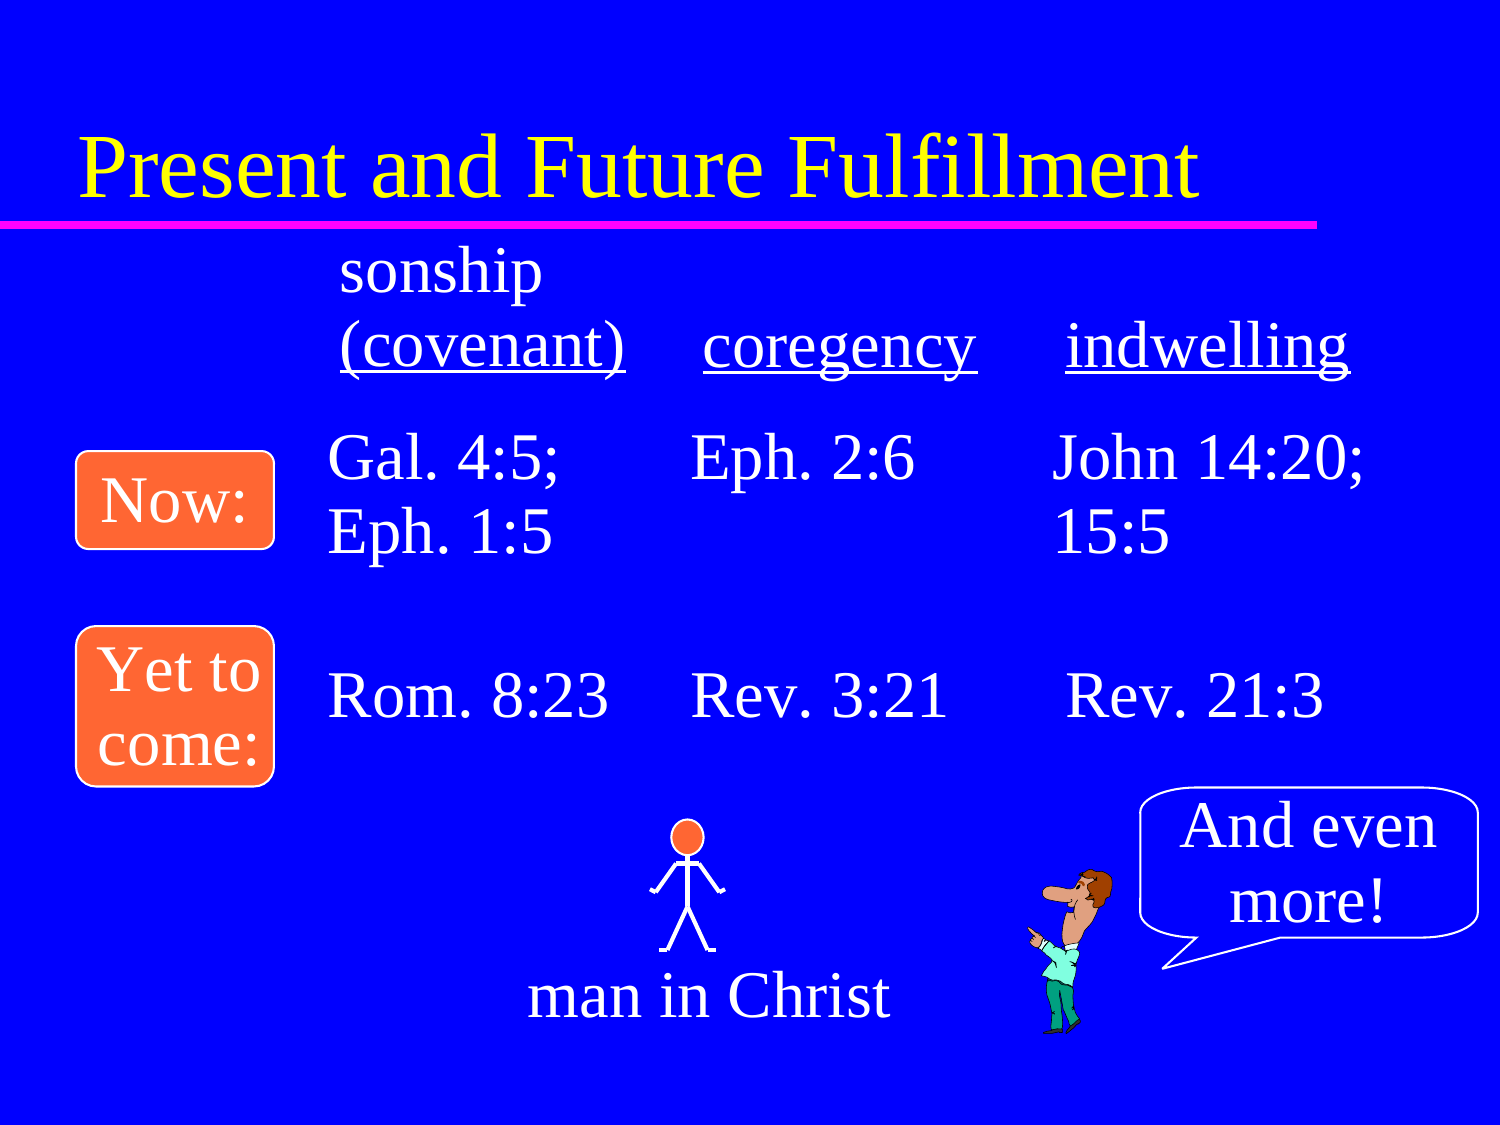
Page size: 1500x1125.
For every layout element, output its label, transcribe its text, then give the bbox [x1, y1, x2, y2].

text_box coregency [687, 299, 1025, 390]
text_box Rom. 8:23 [312, 649, 663, 740]
chart [1026, 868, 1114, 1035]
text_box Rev. 21:3 [1049, 649, 1375, 740]
text_box And even more! [1140, 787, 1478, 969]
text_box Yet to come: [76, 626, 274, 787]
text_box Now: [76, 451, 274, 550]
text_box Eph. 2:6 [674, 412, 1025, 502]
text_box indwelling [1049, 299, 1388, 390]
text_box [671, 819, 704, 855]
text_box Gal. 4:5; Eph. 1:5 [312, 412, 638, 576]
text_box Rev. 3:21 [675, 649, 988, 740]
title Present and Future Fulfillment [62, 43, 1338, 225]
text_box sonship (covenant) [324, 224, 651, 389]
text_box John 14:20; 15:5 [1037, 412, 1413, 576]
text_box man in Christ [512, 949, 913, 1040]
